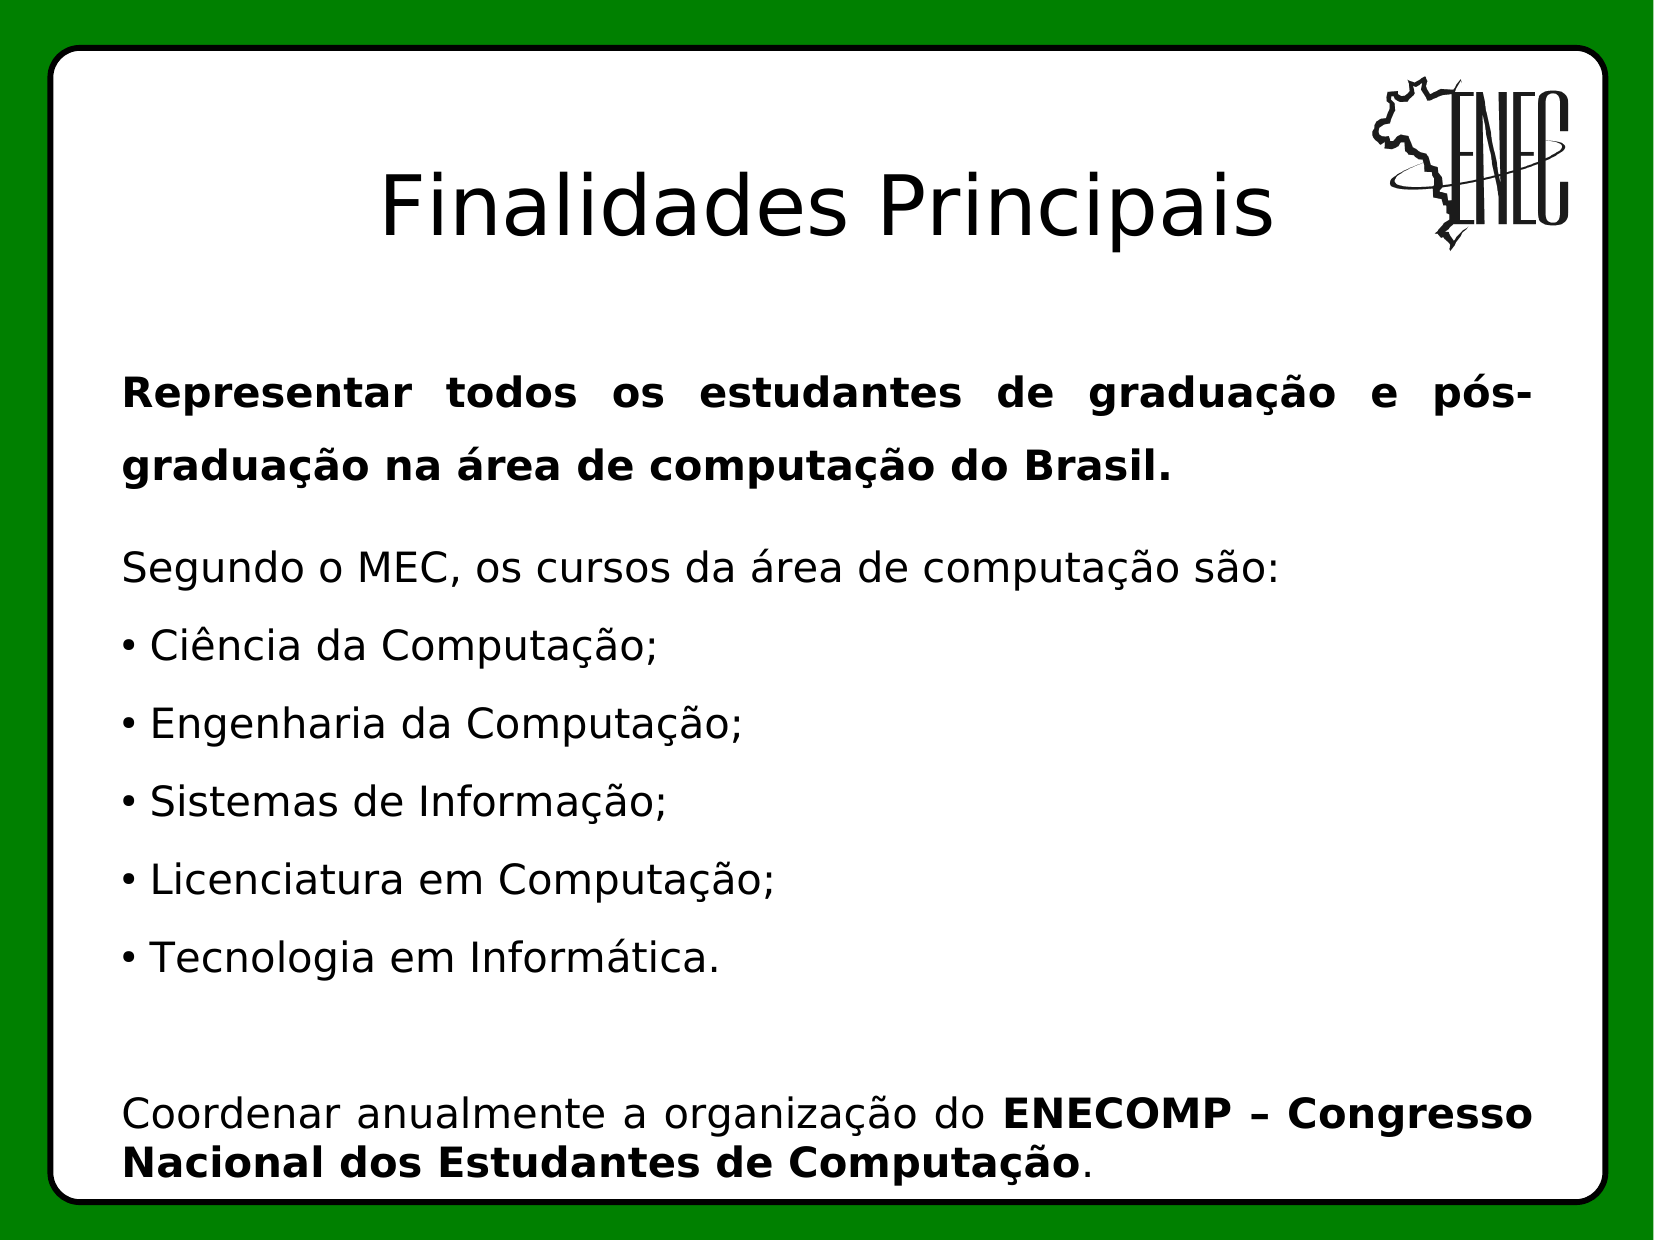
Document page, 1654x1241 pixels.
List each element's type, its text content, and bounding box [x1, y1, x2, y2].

title Finalidades Principais [121, 102, 1534, 311]
picture [1367, 71, 1574, 273]
list Representar todos os estudantes de graduação e pós-graduação na área de computação do Brasil. Segundo o MEC, os cursos da área de computação são: Ciência da Computação; Engenharia da Computação; Sistemas de Informação; Licenciatura em Computação; Tecnologia em Informática. Coordenar anualmente a organização do ENECOMP – Congresso Nacional dos Estudantes de Computação. [121, 344, 1534, 1163]
